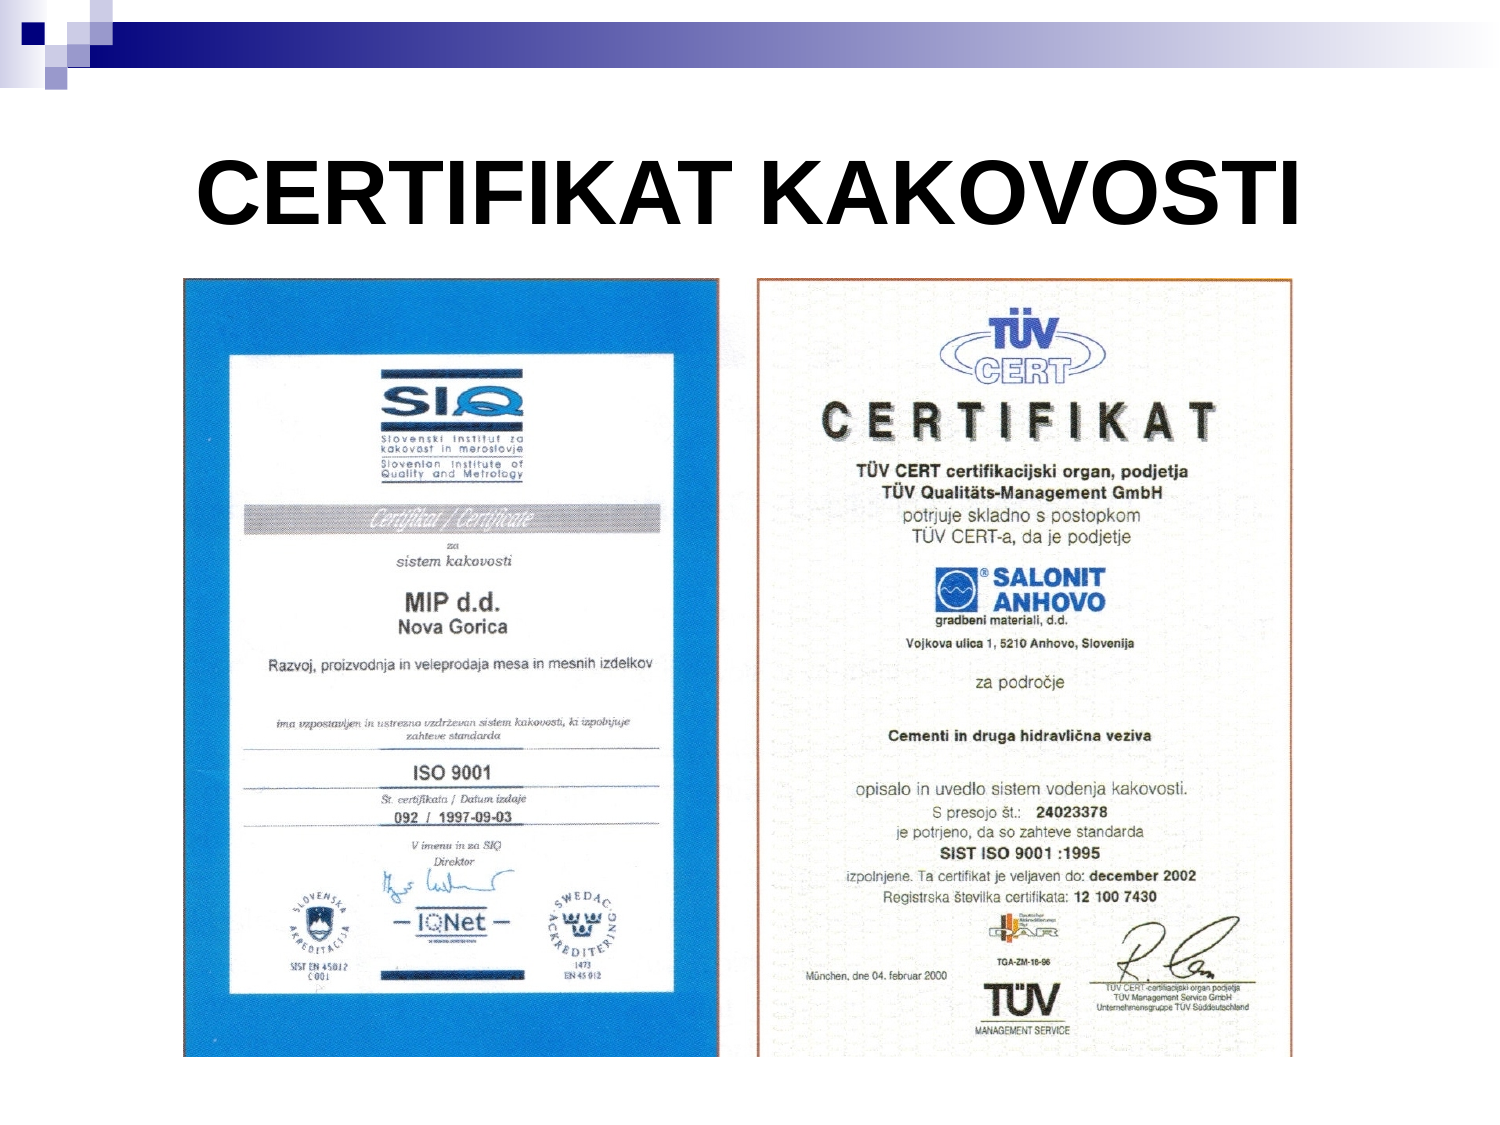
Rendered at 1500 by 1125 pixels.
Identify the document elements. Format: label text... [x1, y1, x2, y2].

title CERTIFIKAT KAKOVOSTI [75, 75, 1425, 300]
picture [183, 278, 1294, 1057]
